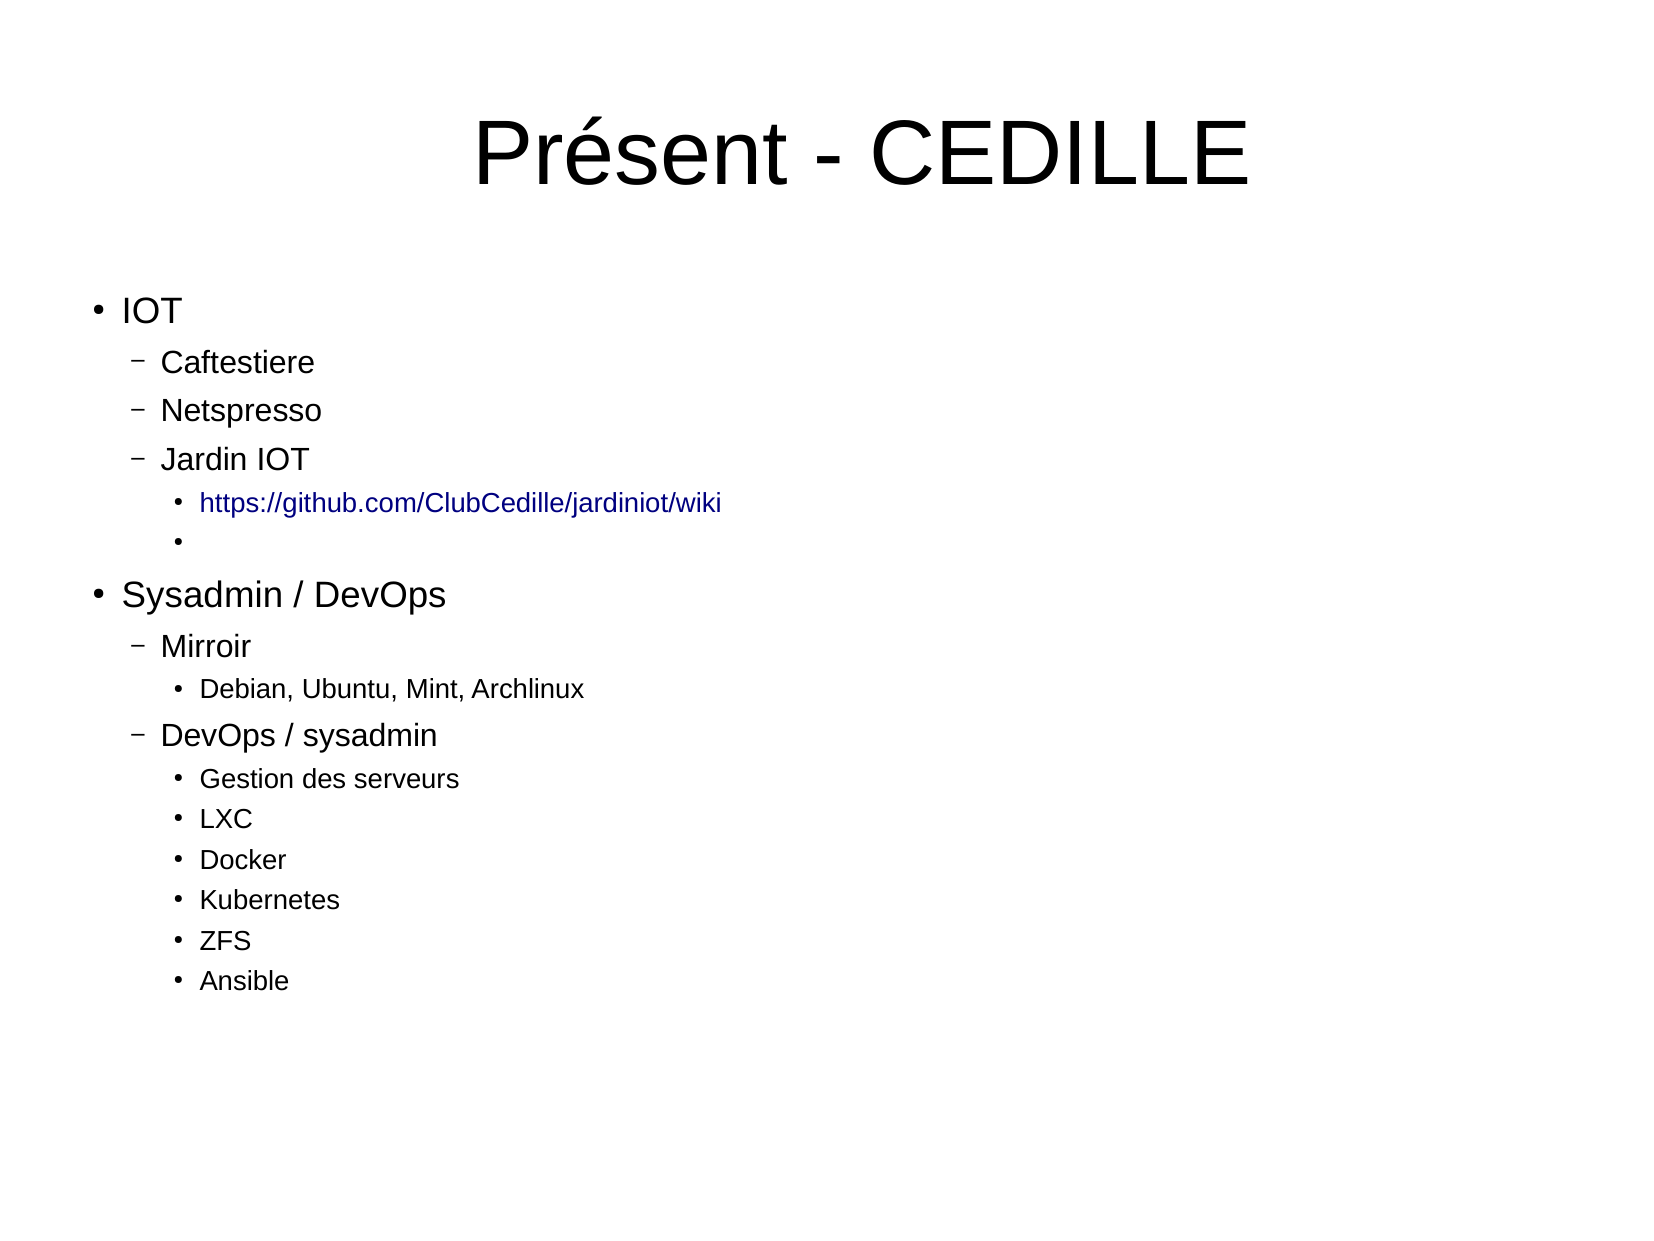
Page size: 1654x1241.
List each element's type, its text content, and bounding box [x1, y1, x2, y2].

list IOT Caftestiere Netspresso Jardin IOT https://github.com/ClubCedille/jardiniot/wiki Sysadmin / DevOps Mirroir Debian, Ubuntu, Mint, Archlinux DevOps / sysadmin Gestion des serveurs LXC Docker Kubernetes ZFS Ansible [82, 290, 1571, 1010]
title Présent - CEDILLE [82, 49, 1571, 257]
